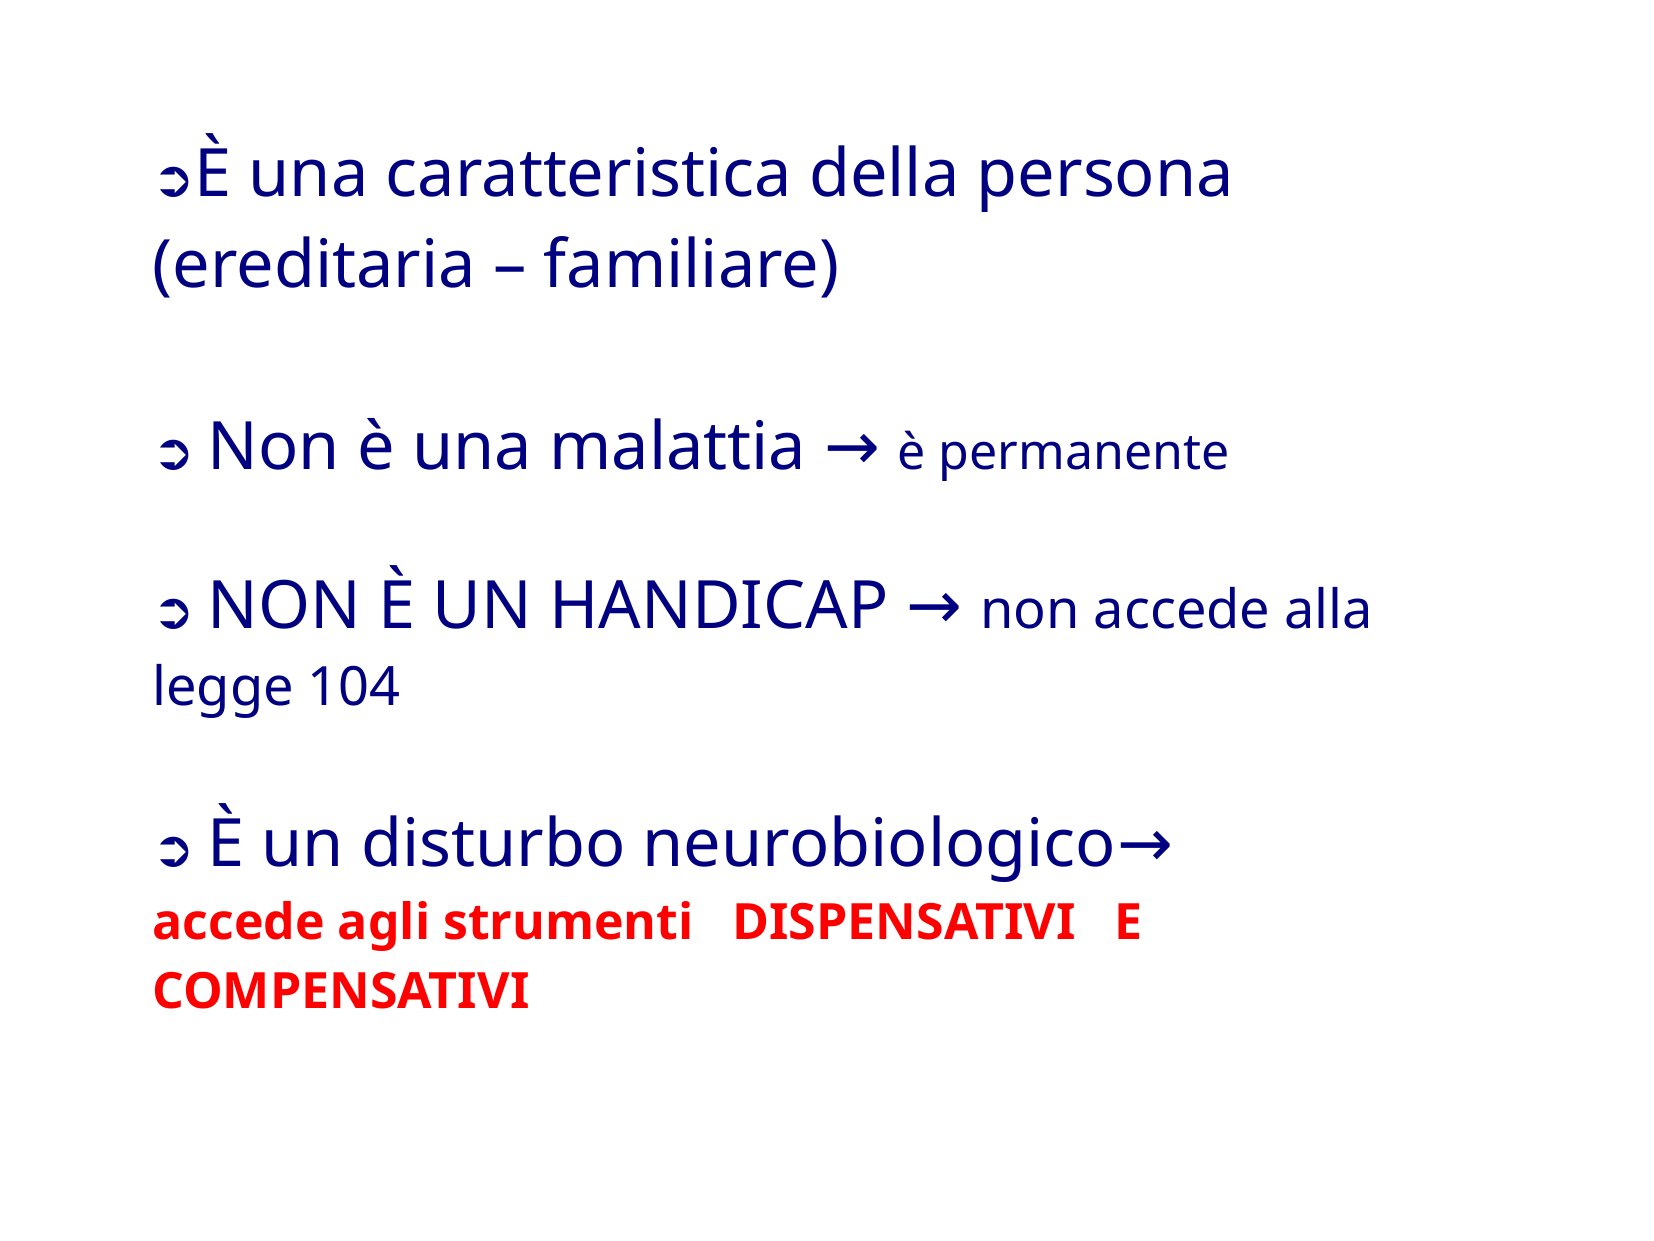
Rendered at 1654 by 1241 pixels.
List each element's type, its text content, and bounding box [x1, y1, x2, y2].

text_box ➲È una caratteristica della persona (ereditaria – familiare) ➲ Non è una malattia → è permanente ➲ NON È UN HANDICAP → non accede alla legge 104 ➲ È un disturbo neurobiologico→ accede agli strumenti DISPENSATIVI E COMPENSATIVI [137, 118, 1477, 1055]
